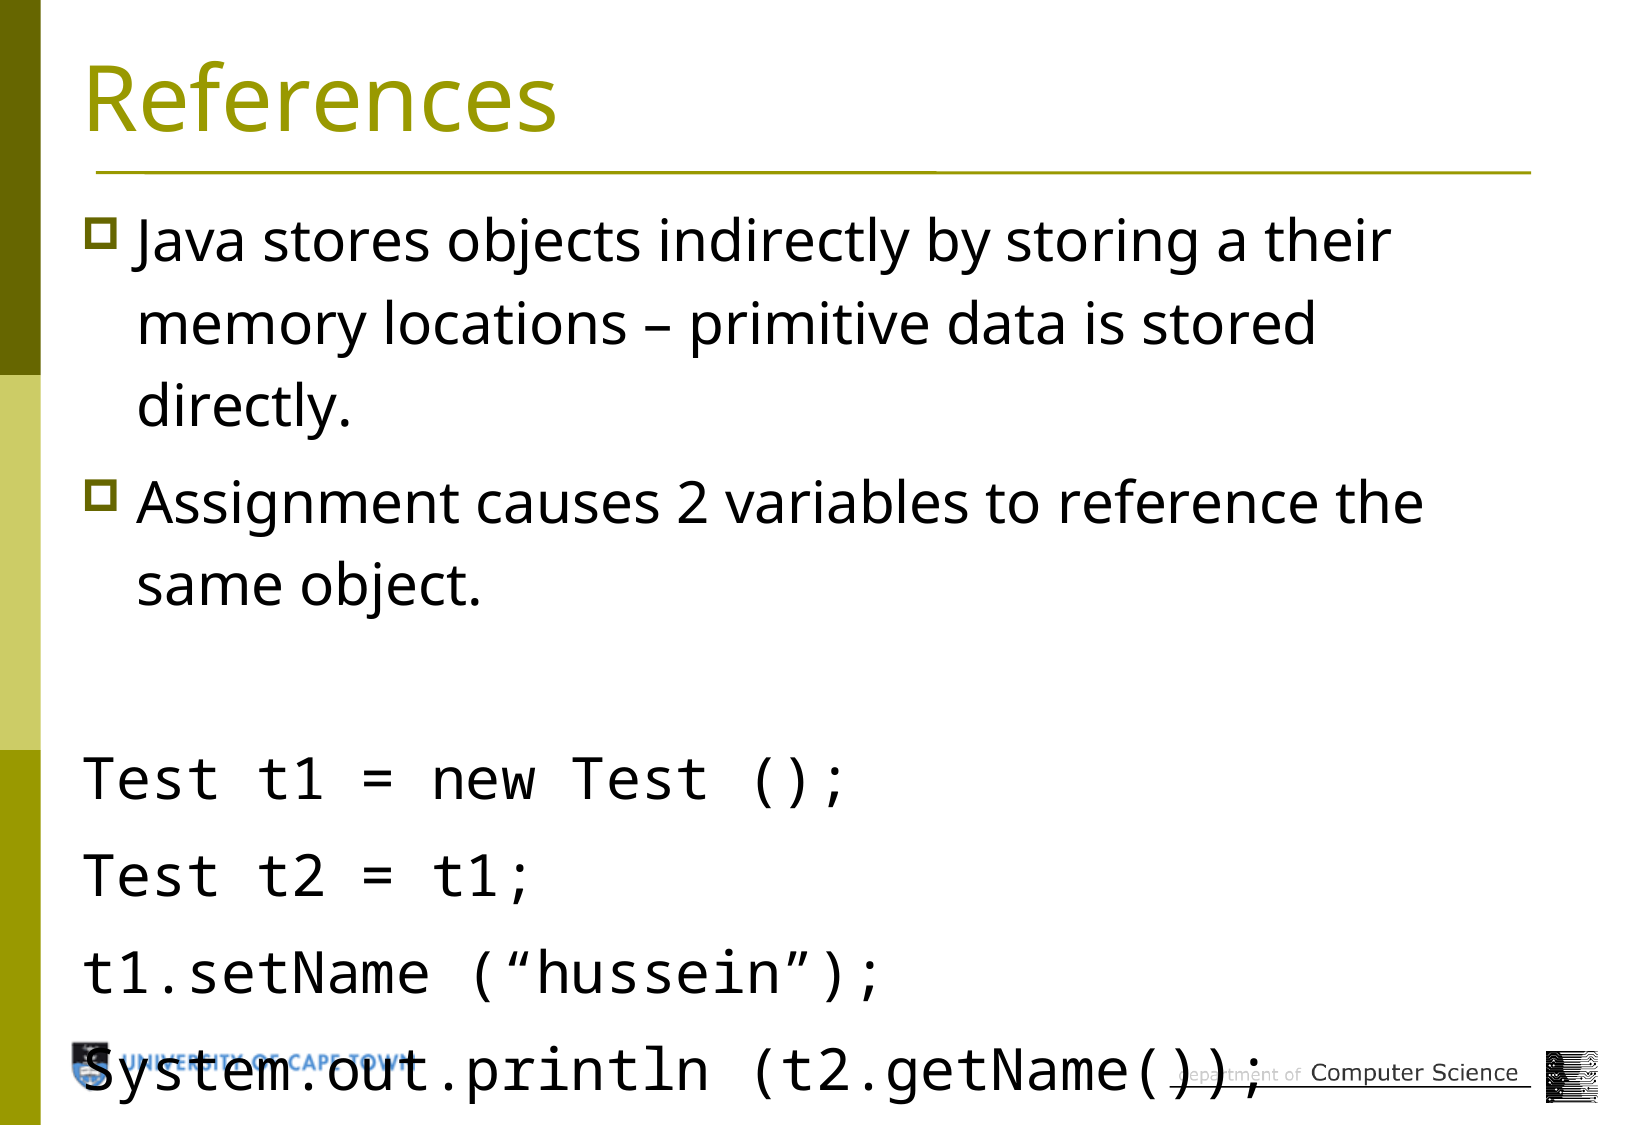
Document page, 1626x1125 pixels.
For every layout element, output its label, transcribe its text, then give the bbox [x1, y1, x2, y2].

picture [61, 1024, 415, 1103]
title References [81, 36, 1543, 165]
picture [1546, 1051, 1598, 1103]
picture [1169, 1043, 1532, 1091]
list Java stores objects indirectly by storing a their memory locations – primitive data is stored directly. Assignment causes 2 variables to reference the same object. Test t1 = new Test (); Test t2 = t1; t1.setName (“hussein”); System.out.println (t2.getName()); [81, 196, 1543, 991]
